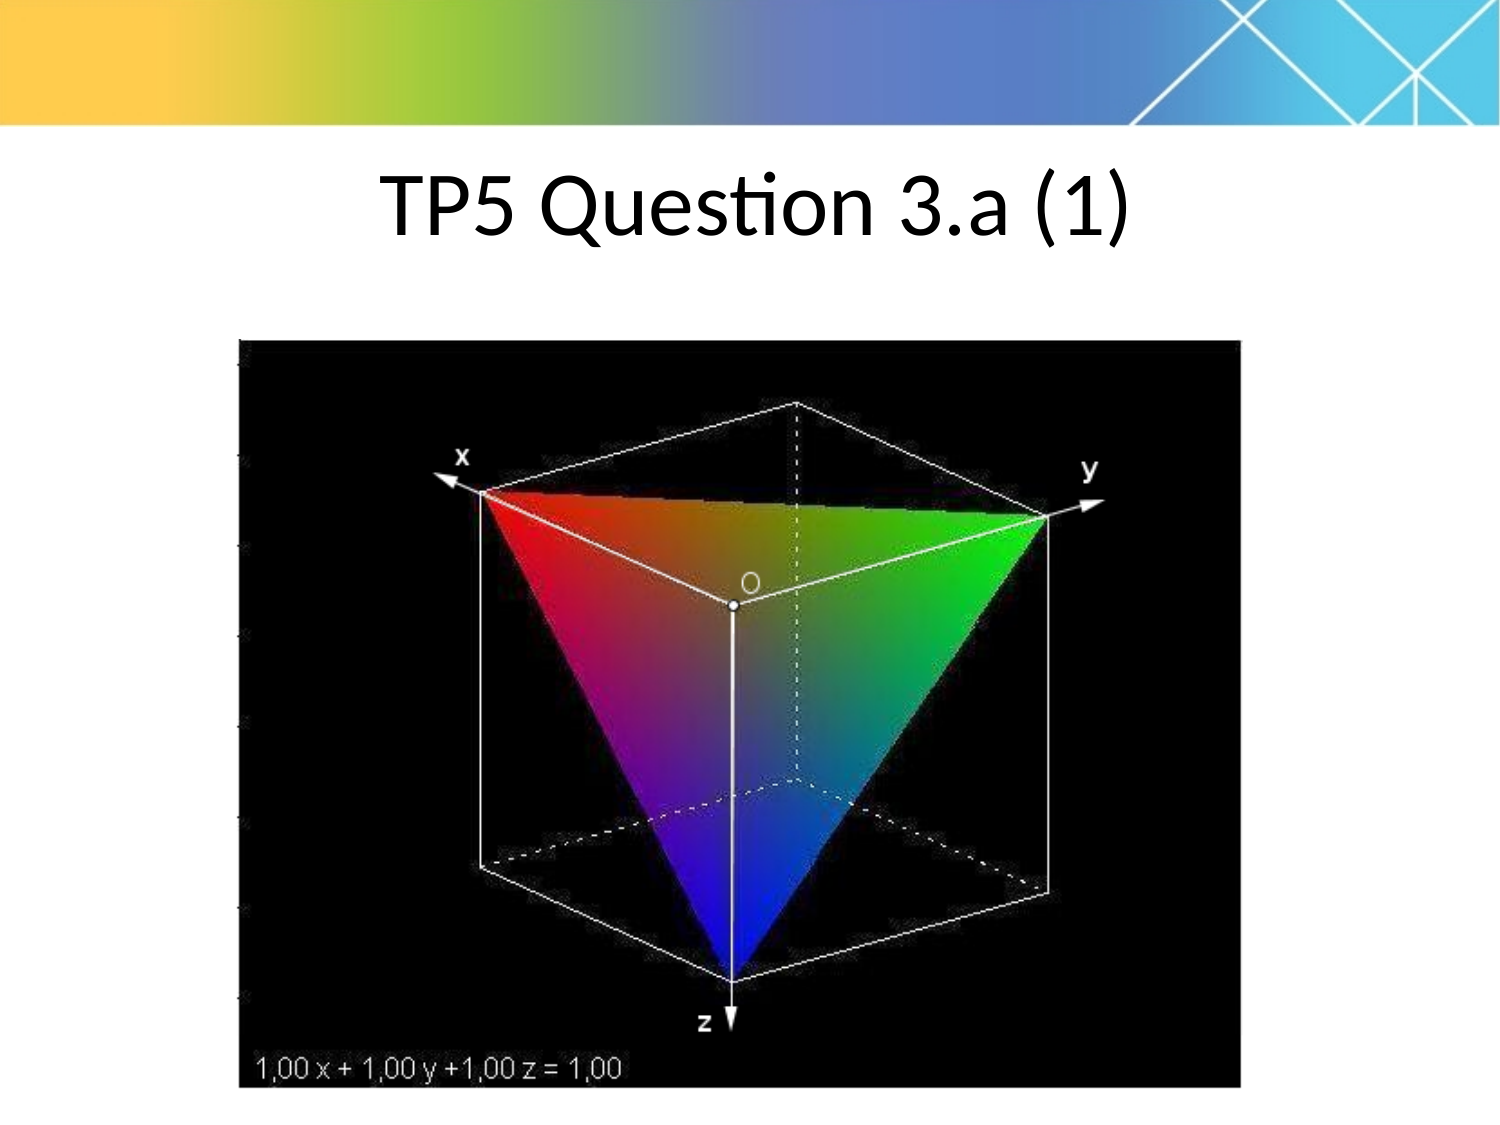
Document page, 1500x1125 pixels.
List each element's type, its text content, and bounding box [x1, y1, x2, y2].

picture [234, 339, 1243, 1090]
picture [0, 0, 1500, 127]
title TP5 Question 3.a (1) [82, 105, 1433, 293]
